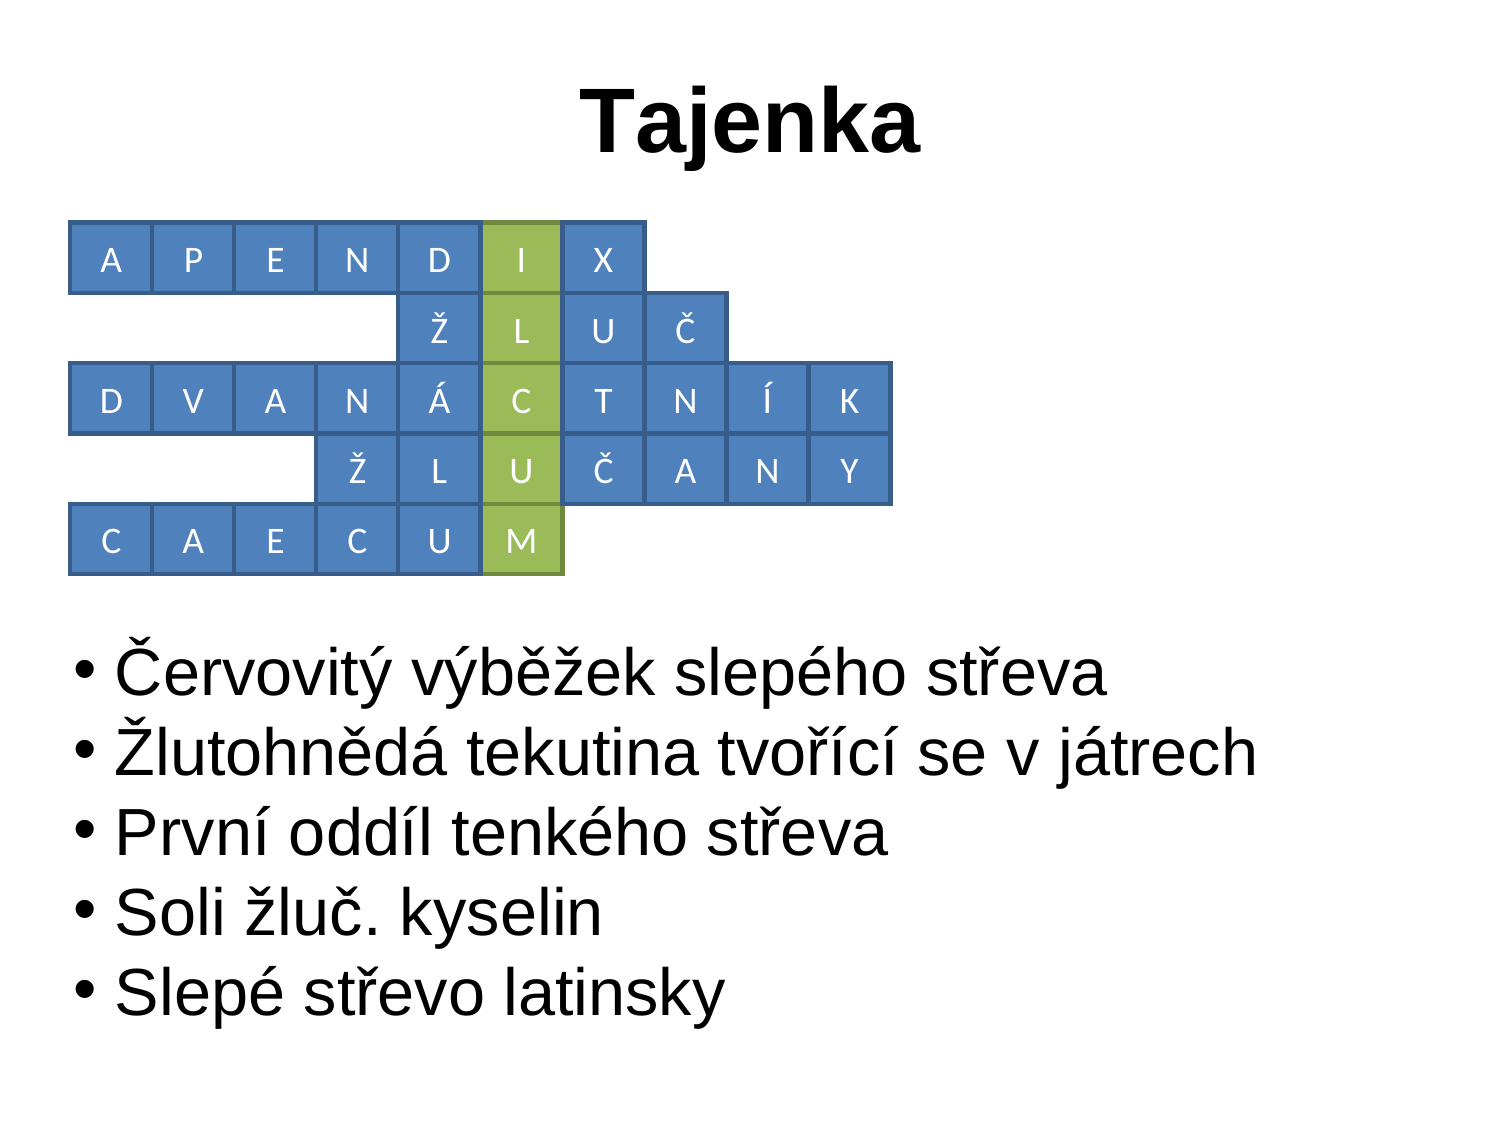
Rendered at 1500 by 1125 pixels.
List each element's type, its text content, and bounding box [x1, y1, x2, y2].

text_box U [398, 503, 481, 575]
text_box E [235, 503, 317, 575]
text_box Á [399, 363, 481, 433]
text_box C [70, 503, 152, 575]
text_box N [644, 363, 726, 433]
text_box Ž [316, 433, 398, 503]
text_box E [235, 222, 317, 293]
text_box I [481, 222, 562, 292]
text_box D [70, 363, 153, 434]
text_box Tajenka [75, 43, 1426, 188]
text_box Í [726, 363, 808, 433]
text_box Č [644, 292, 727, 363]
text_box T [562, 363, 644, 433]
text_box N [317, 222, 399, 293]
text_box A [152, 503, 235, 575]
text_box N [727, 433, 808, 504]
text_box A [70, 222, 153, 293]
text_box A [644, 433, 727, 504]
text_box P [153, 222, 235, 293]
text_box Y [808, 433, 891, 504]
text_box M [481, 503, 563, 575]
text_box C [317, 503, 398, 575]
text_box Ž [398, 292, 481, 363]
text_box Č [562, 433, 644, 504]
text_box L [398, 433, 481, 503]
text_box L [481, 292, 562, 363]
text_box U [562, 292, 644, 363]
text_box V [153, 363, 235, 434]
text_box N [317, 363, 399, 433]
text_box X [562, 222, 645, 292]
text_box A [235, 363, 317, 434]
text_box K [808, 363, 891, 433]
text_box U [481, 433, 562, 503]
text_box C [481, 363, 562, 433]
text_box Červovitý výběžek slepého střeva Žlutohnědá tekutina tvořící se v játrech První oddíl tenkého střeva Soli žluč. kyselin Slepé střevo latinsky [58, 621, 1442, 1037]
text_box D [399, 222, 481, 292]
